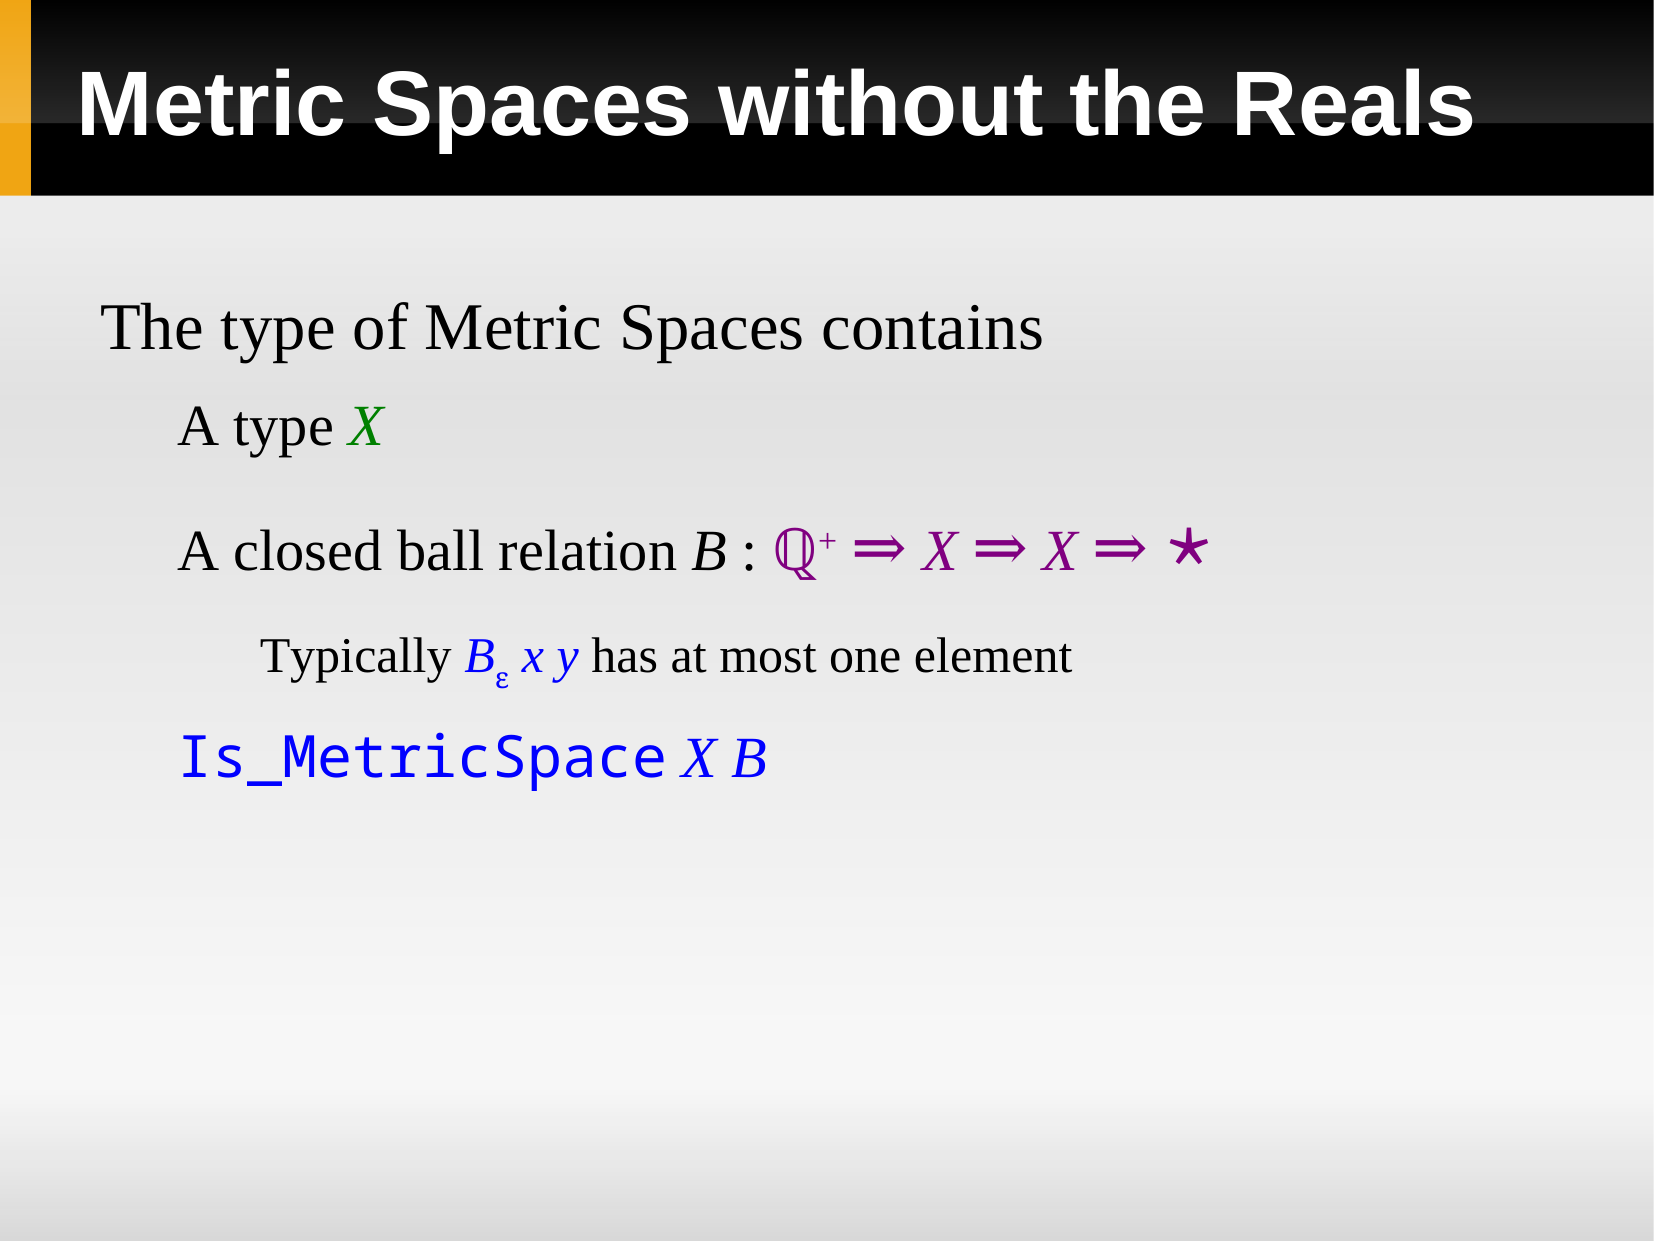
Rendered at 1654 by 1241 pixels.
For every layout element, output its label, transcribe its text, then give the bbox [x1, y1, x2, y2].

list The type of Metric Spaces contains A type X A closed ball relation B : ℚ+ ⇒ X ⇒ X ⇒ ⋆ Typically Bε x y has at most one element Is_MetricSpace X B [82, 290, 1571, 1229]
picture [0, 0, 1654, 1241]
title Metric Spaces without the Reals [76, 0, 1565, 208]
